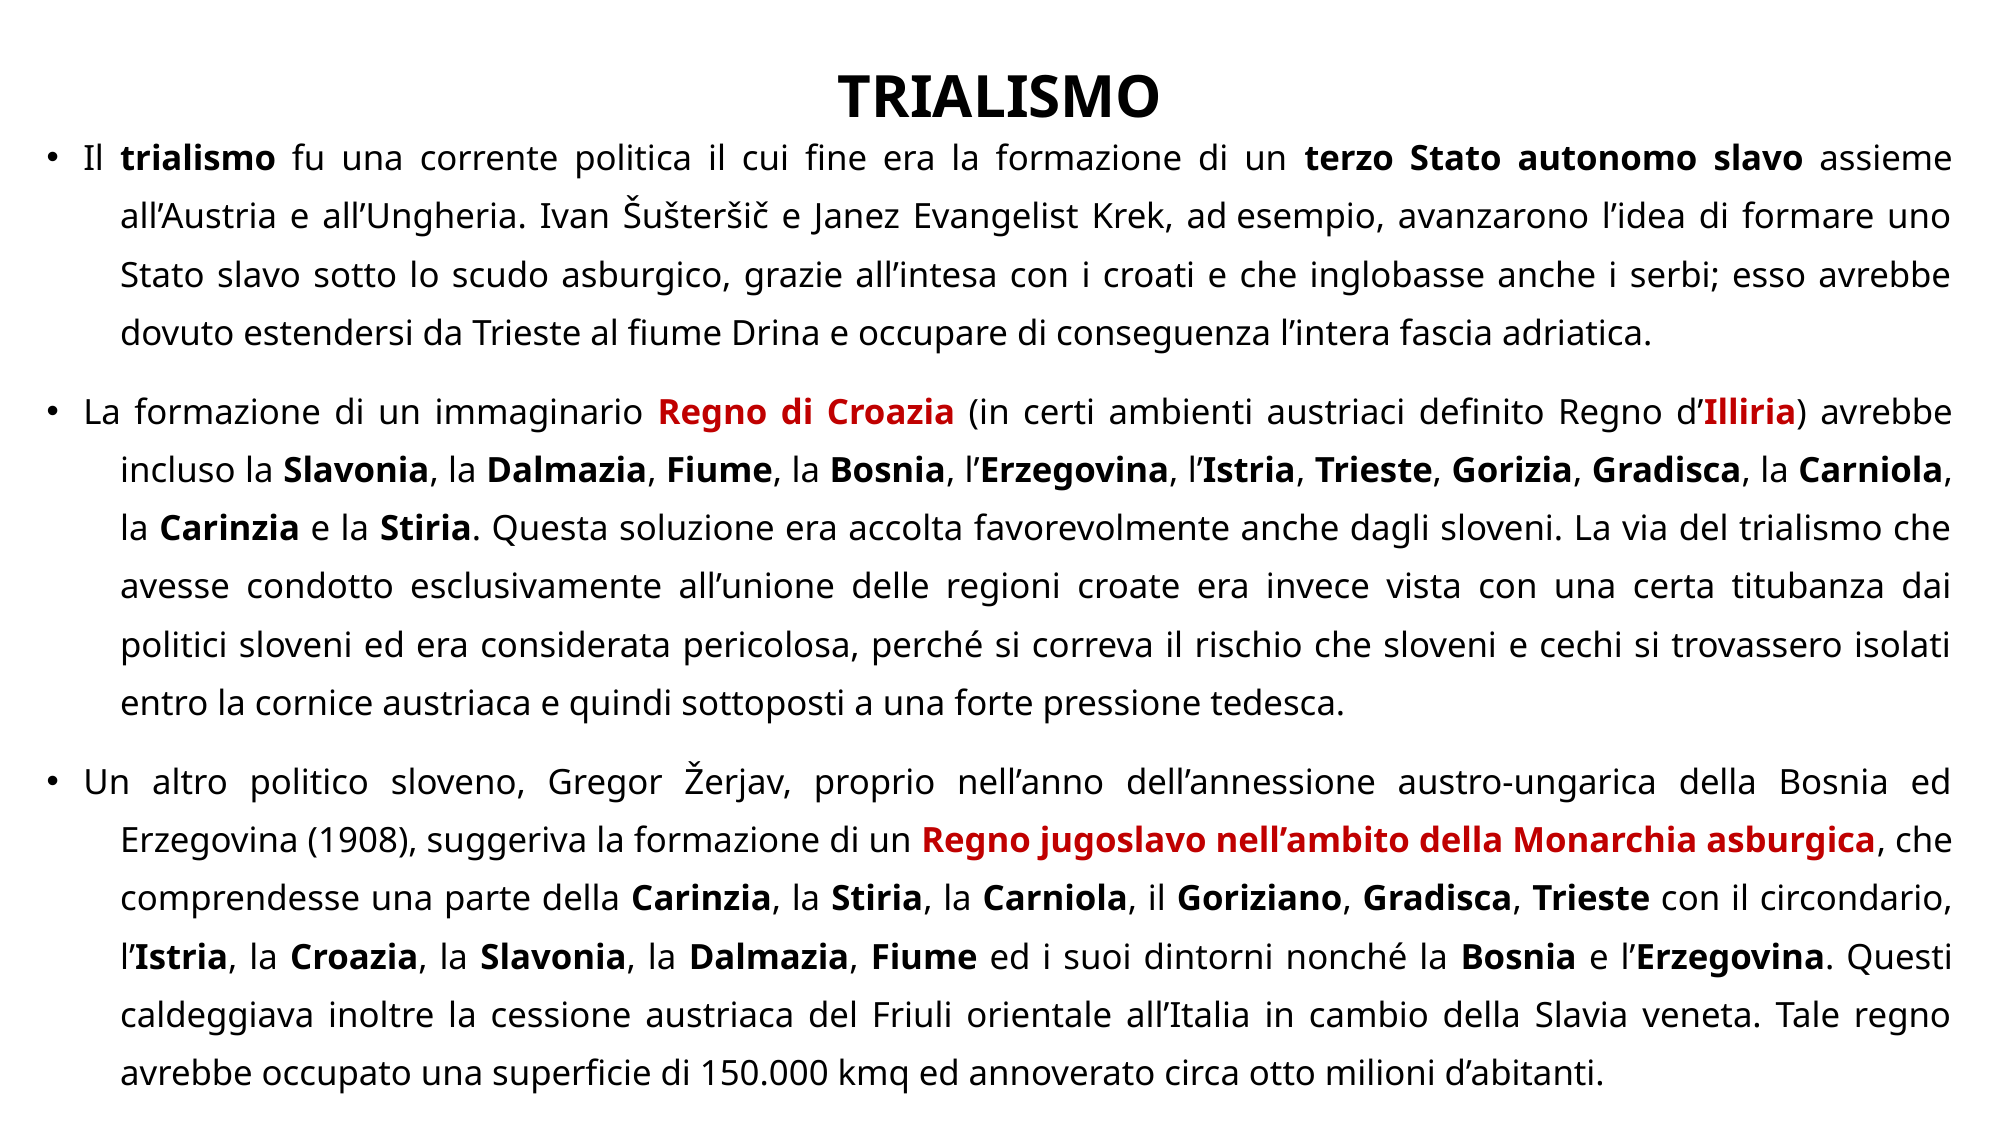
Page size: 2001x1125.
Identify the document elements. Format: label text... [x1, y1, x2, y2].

title TRIALISMO [137, 59, 1863, 111]
list Il trialismo fu una corrente politica il cui fine era la formazione di un terzo Stato autonomo slavo assieme all’Austria e all’Ungheria. Ivan Šušteršič e Janez Evangelist Krek, ad esempio, avanzarono l’idea di formare uno Stato slavo sotto lo scudo asburgico, grazie all’intesa con i croati e che inglobasse anche i serbi; esso avrebbe dovuto estendersi da Trieste al fiume Drina e occupare di conseguenza l’intera fascia adriatica. La formazione di un immaginario Regno di Croazia (in certi ambienti austriaci definito Regno d’Illiria) avrebbe incluso la Slavonia, la Dalmazia, Fiume, la Bosnia, l’Erzegovina, l’Istria, Trieste, Gorizia, Gradisca, la Carniola, la Carinzia e la Stiria. Questa soluzione era accolta favorevolmente anche dagli sloveni. La via del trialismo che avesse condotto esclusivamente all’unione delle regioni croate era invece vista con una certa titubanza dai politici sloveni ed era considerata pericolosa, perché si correva il rischio che sloveni e cechi si trovassero isolati entro la cornice austriaca e quindi sottoposti a una forte pressione tedesca. Un altro politico sloveno, Gregor Žerjav, proprio nell’anno dell’annessione austro-ungarica della Bosnia ed Erzegovina (1908), suggeriva la formazione di un Regno jugoslavo nell’ambito della Monarchia asburgica, che comprendesse una parte della Carinzia, la Stiria, la Carniola, il Goriziano, Gradisca, Trieste con il circondario, l’Istria, la Croazia, la Slavonia, la Dalmazia, Fiume ed i suoi dintorni nonché la Bosnia e l’Erzegovina. Questi caldeggiava inoltre la cessione austriaca del Friuli orientale all’Italia in cambio della Slavia veneta. Tale regno avrebbe occupato una superficie di 150.000 kmq ed annoverato circa otto milioni d’abitanti. [31, 111, 1968, 1125]
